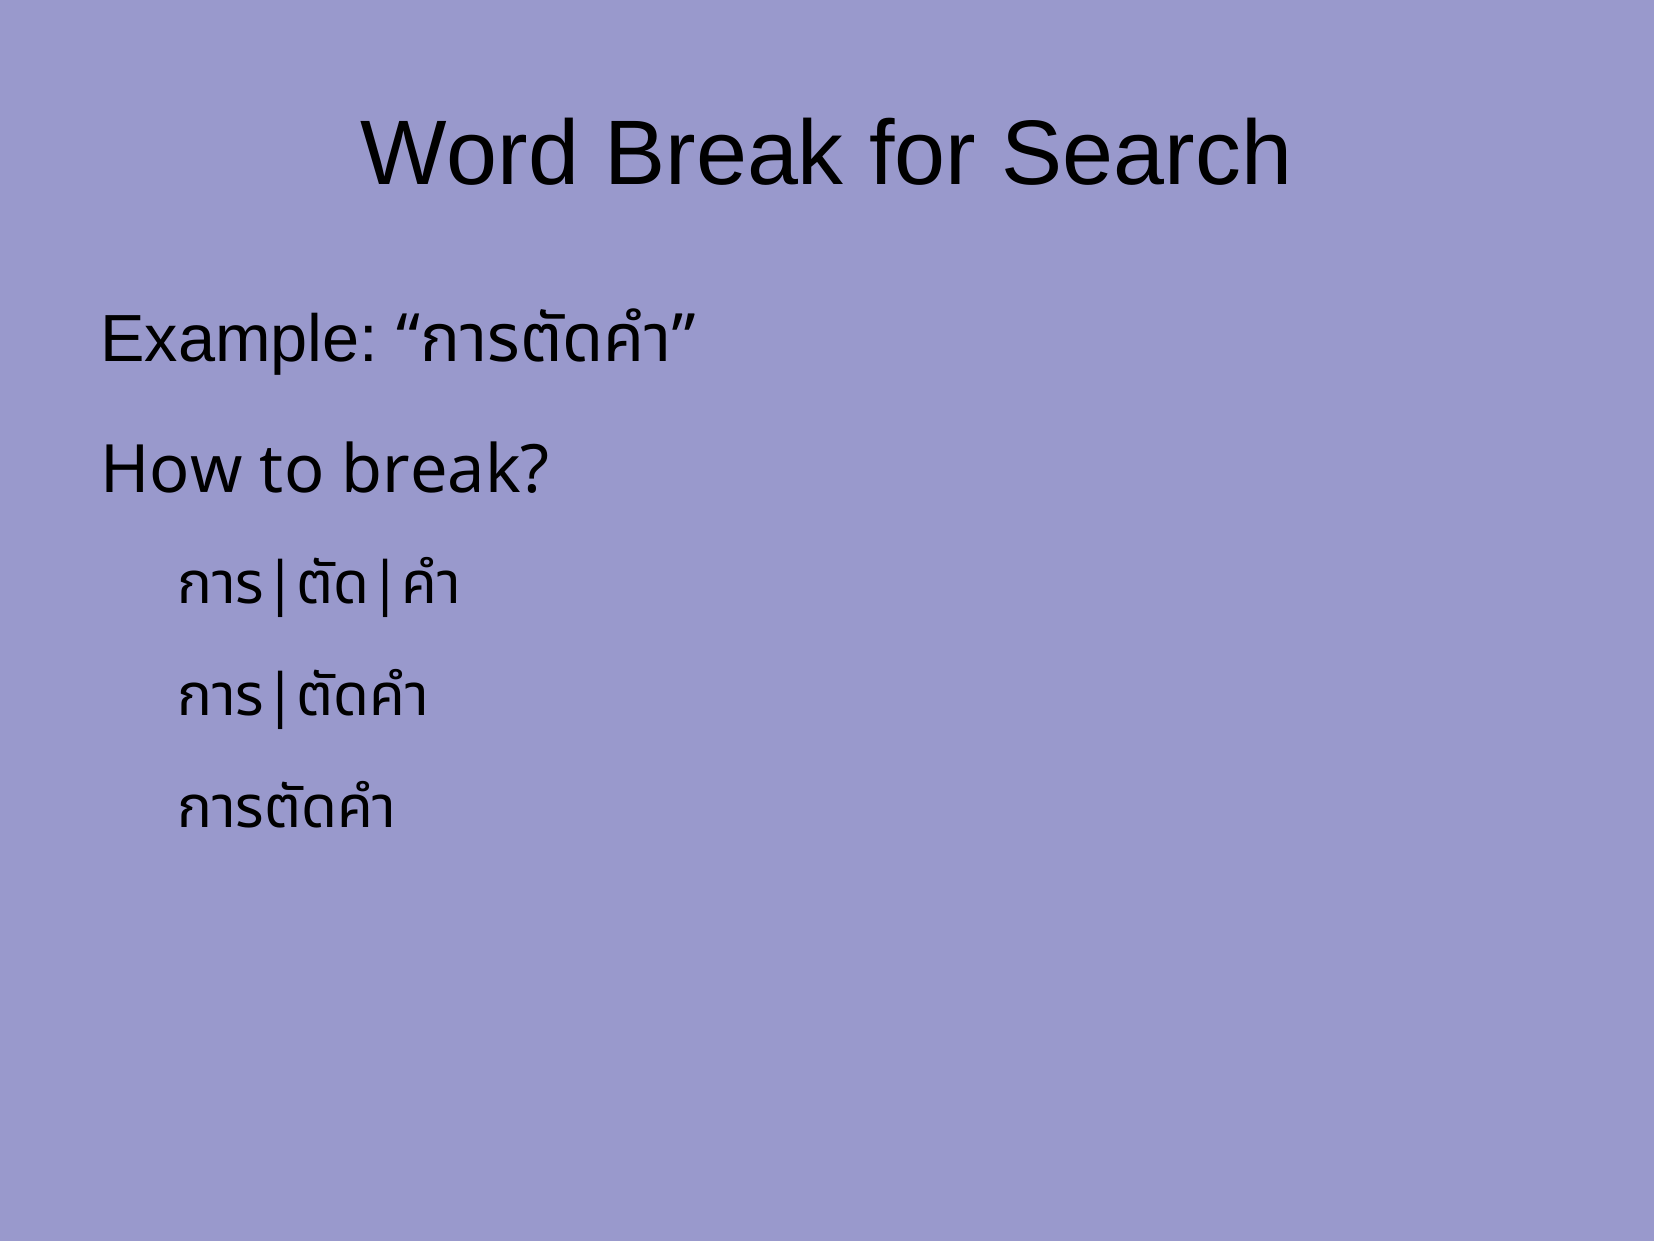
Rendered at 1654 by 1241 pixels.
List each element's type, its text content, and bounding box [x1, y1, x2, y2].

title Word Break for Search [82, 56, 1571, 250]
list Example: “การตัดคำ” How to break? การ|ตัด|คำ การ|ตัดคำ การตัดคำ [82, 290, 1571, 1094]
